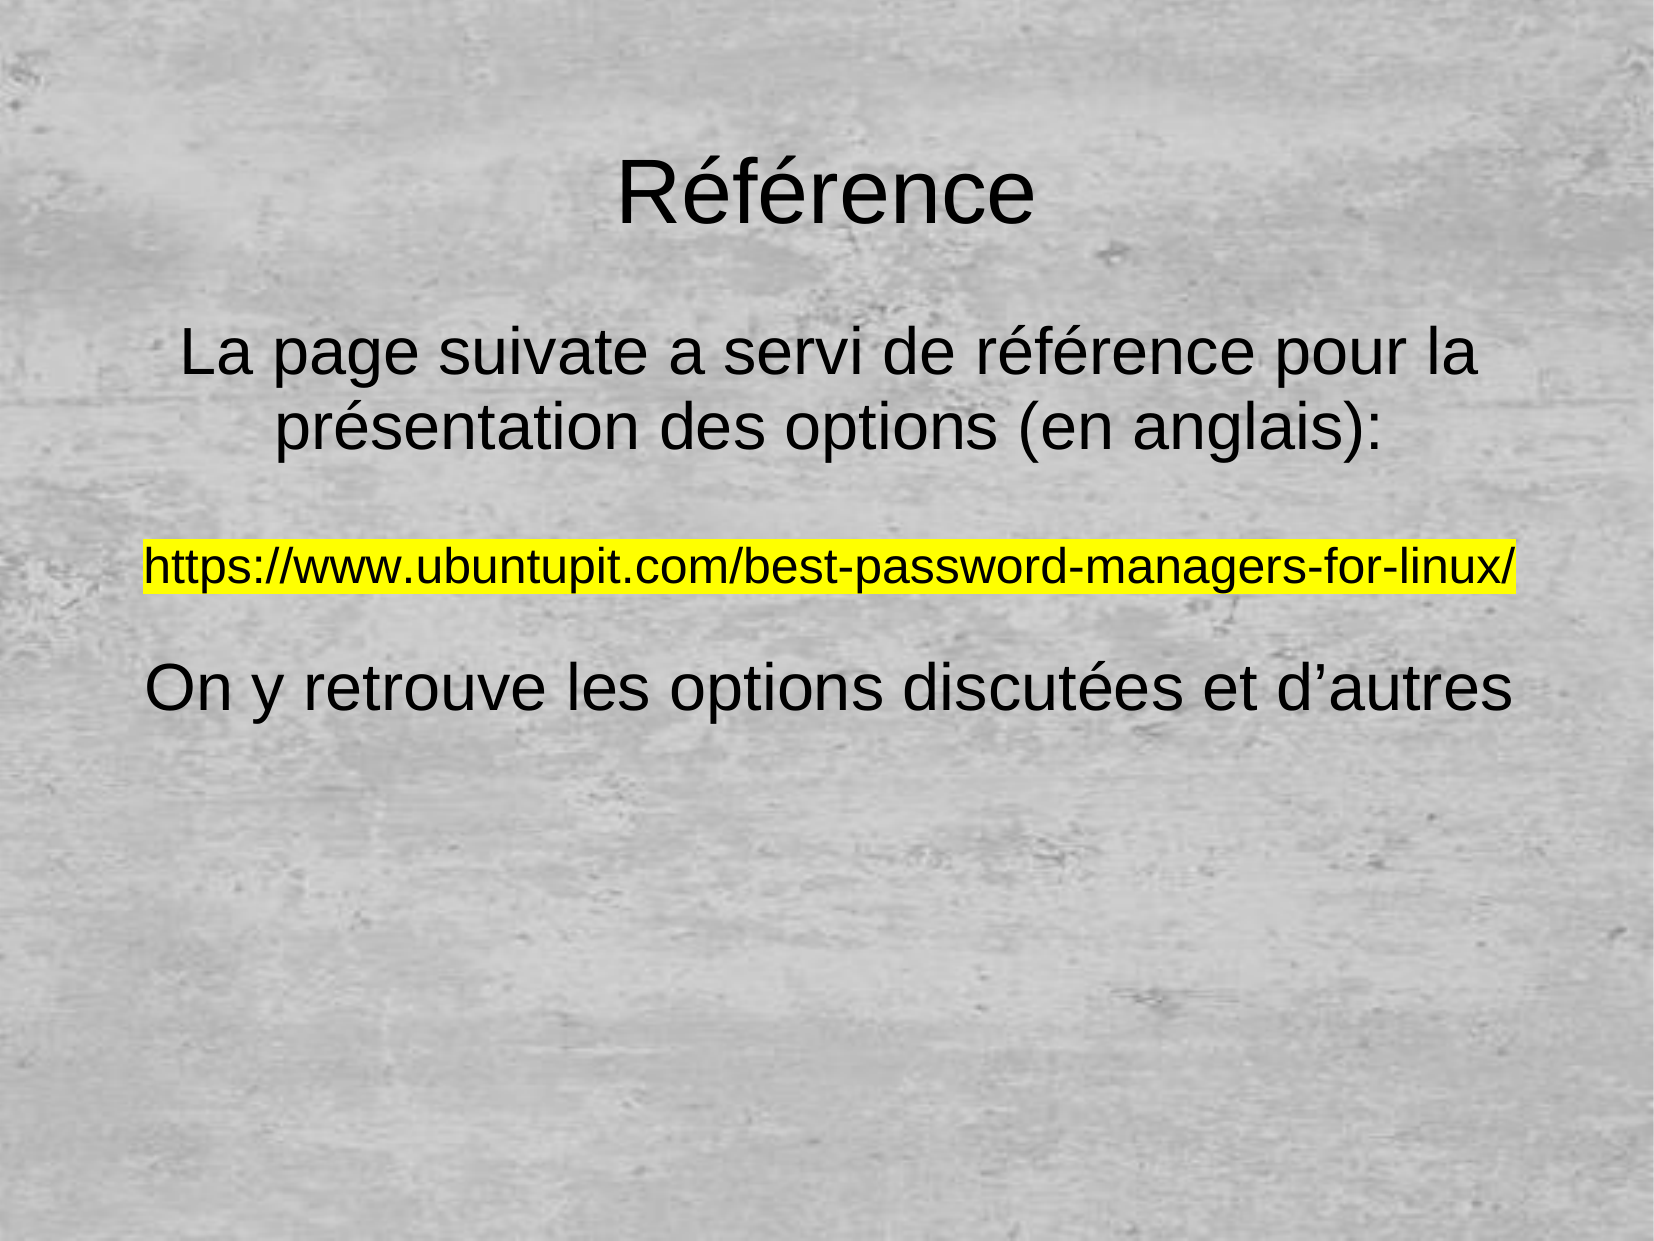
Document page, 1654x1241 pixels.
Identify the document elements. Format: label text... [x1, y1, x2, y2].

title Référence [82, 88, 1571, 296]
subtitle La page suivate a servi de référence pour la présentation des options (en anglais): https://www.ubuntupit.com/best-password-managers-for-linux/ On y retrouve les options discutées et d’autres [118, 314, 1542, 1034]
picture [0, 0, 1654, 1241]
